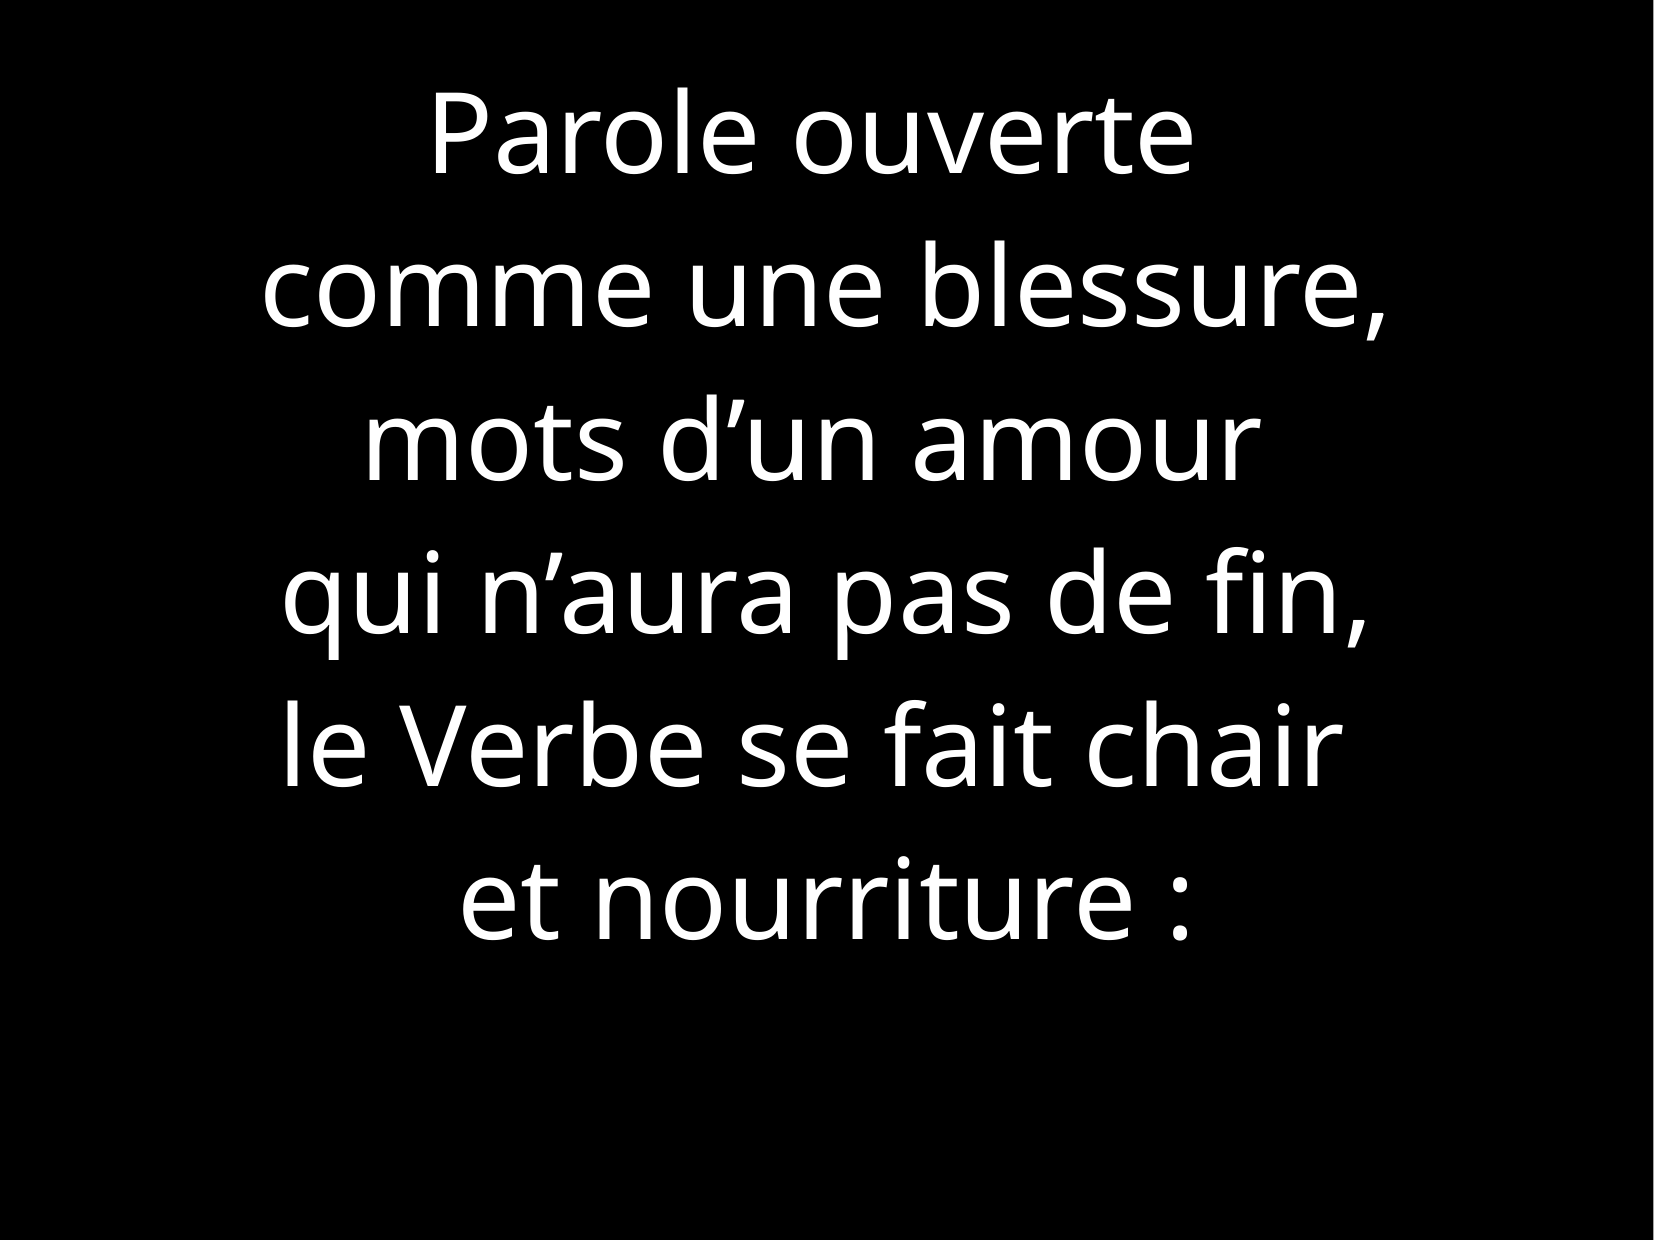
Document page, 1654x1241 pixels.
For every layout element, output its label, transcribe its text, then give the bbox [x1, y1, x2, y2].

subtitle Parole ouverte comme une blessure, mots d’un amour qui n’aura pas de fin, le Verbe se fait chair et nourriture : [82, 40, 1571, 1139]
